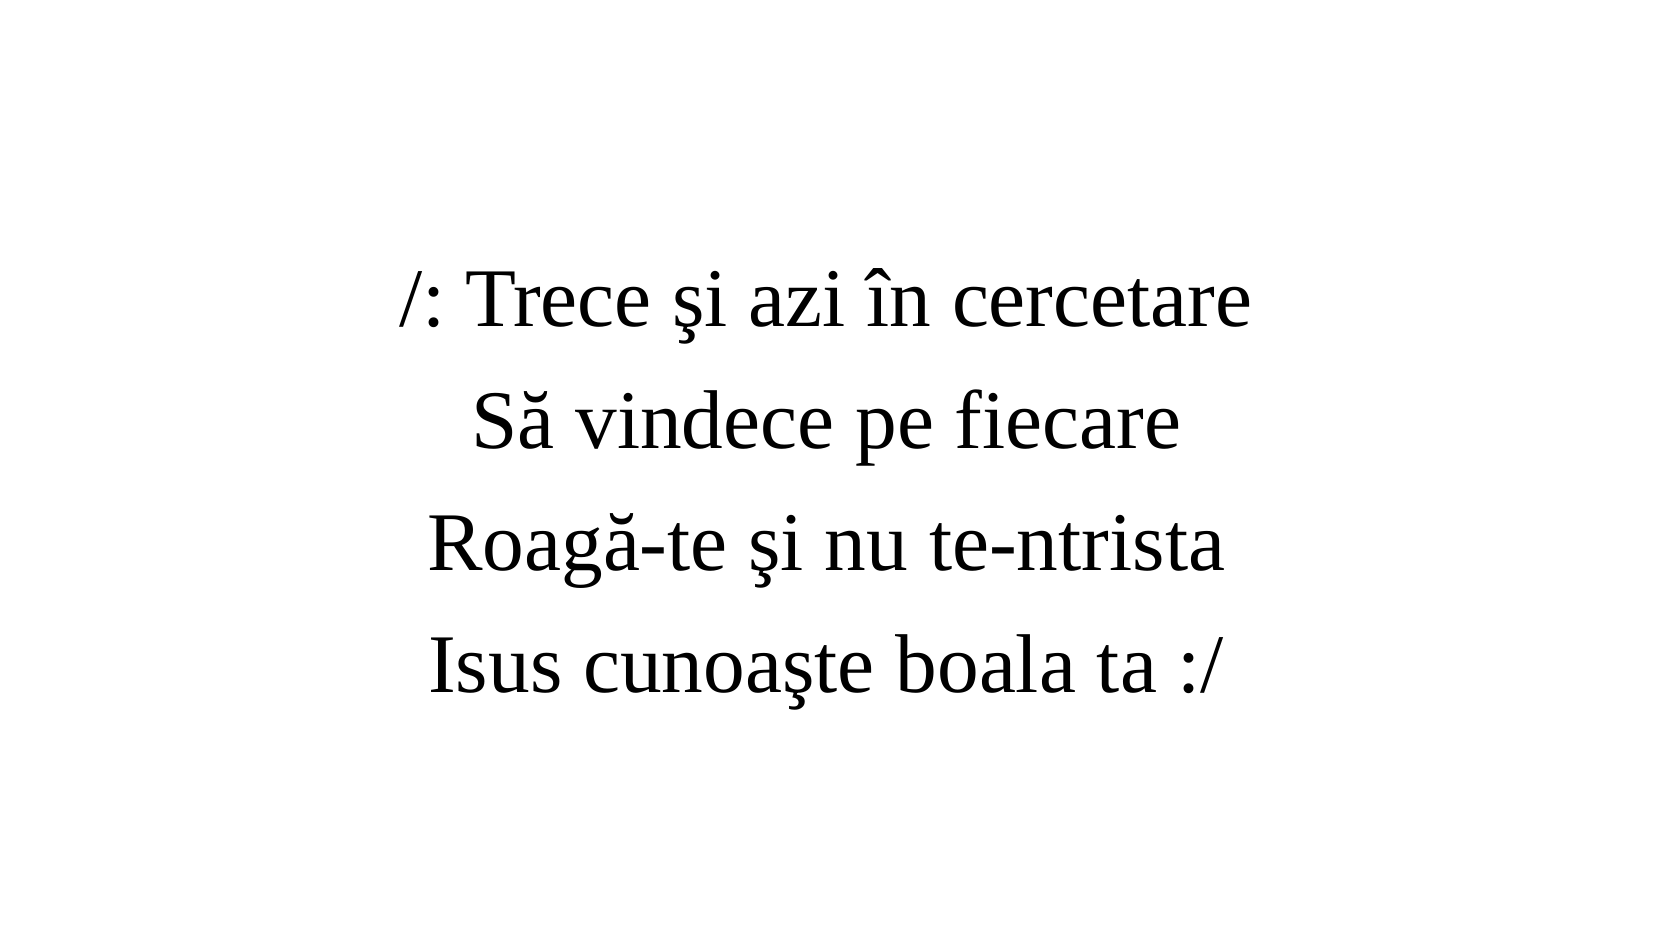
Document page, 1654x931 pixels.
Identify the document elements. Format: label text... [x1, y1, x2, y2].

subtitle /: Trece şi azi în cercetare Să vindece pe fiecare Roagă-te şi nu te-ntrista Isus cunoaşte boala ta :/ [70, 239, 1583, 713]
